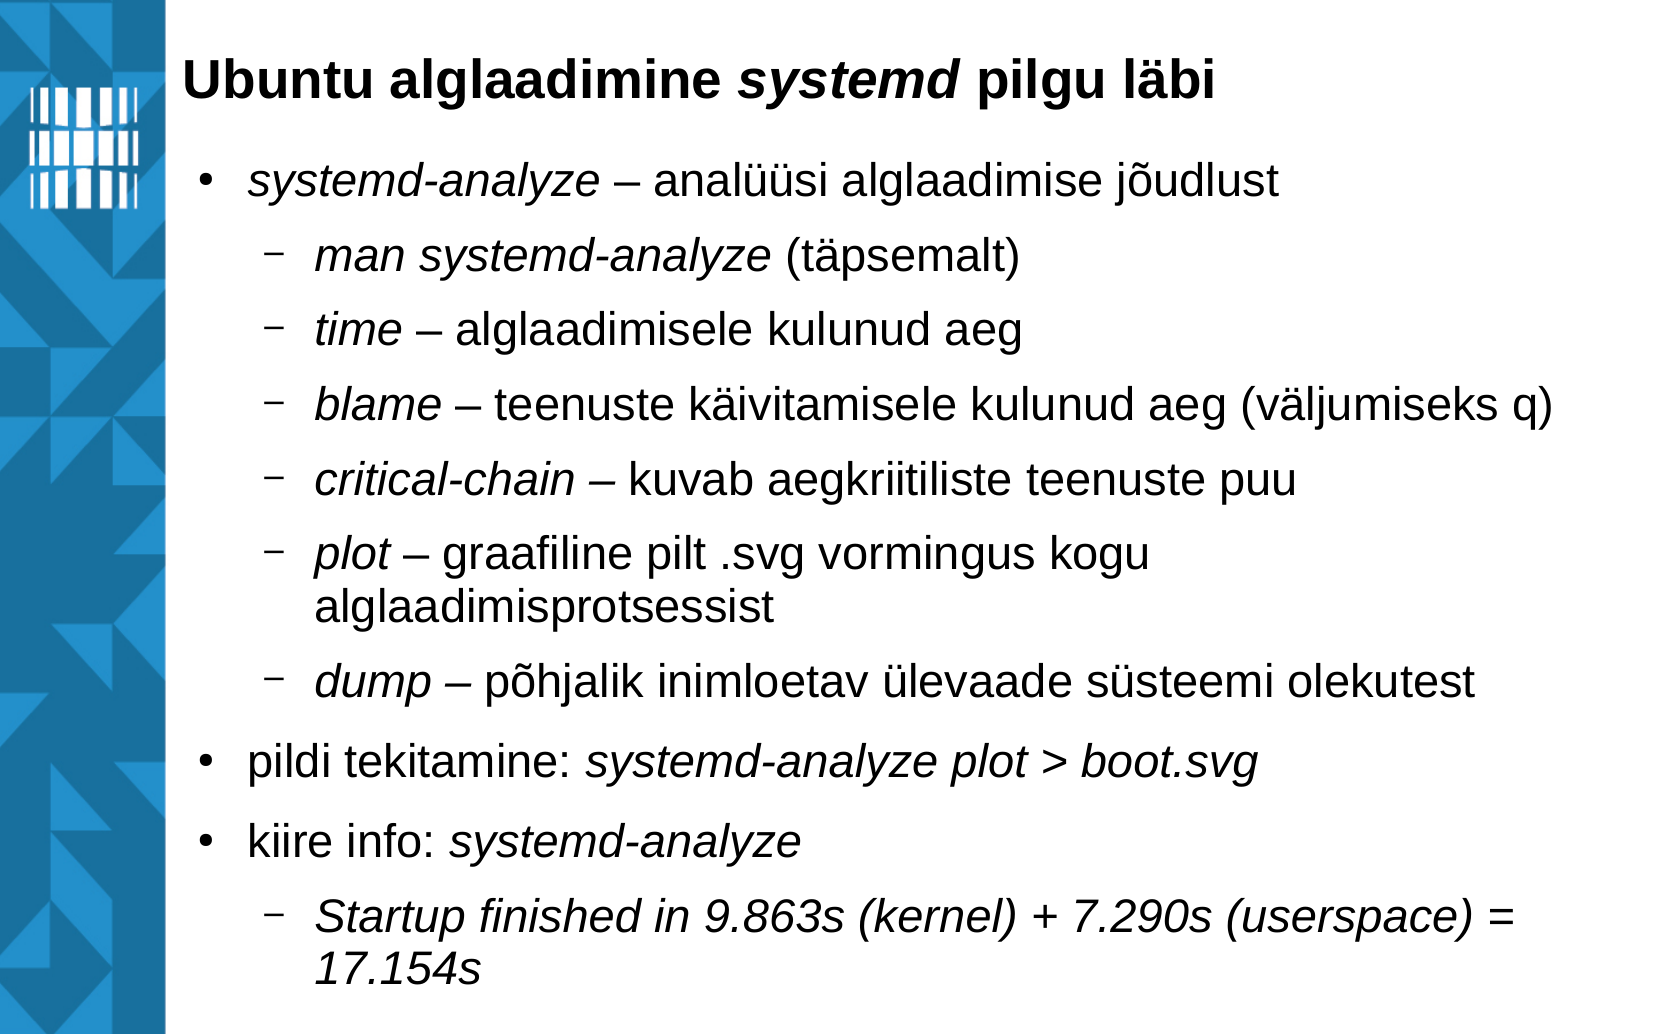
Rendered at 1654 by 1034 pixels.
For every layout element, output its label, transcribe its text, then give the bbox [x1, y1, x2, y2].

title Ubuntu alglaadimine systemd pilgu läbi [183, 0, 1595, 183]
list systemd-analyze – analüüsi alglaadimise jõudlust man systemd-analyze (täpsemalt) time – alglaadimisele kulunud aeg blame – teenuste käivitamisele kulunud aeg (väljumiseks q) critical-chain – kuvab aegkriitiliste teenuste puu plot – graafiline pilt .svg vormingus kogu alglaadimisprotsessist dump – põhjalik inimloetav ülevaade süsteemi olekutest pildi tekitamine: systemd-analyze plot > boot.svg kiire info: systemd-analyze Startup finished in 9.863s (kernel) + 7.290s (userspace) = 17.154s [181, 153, 1565, 1004]
